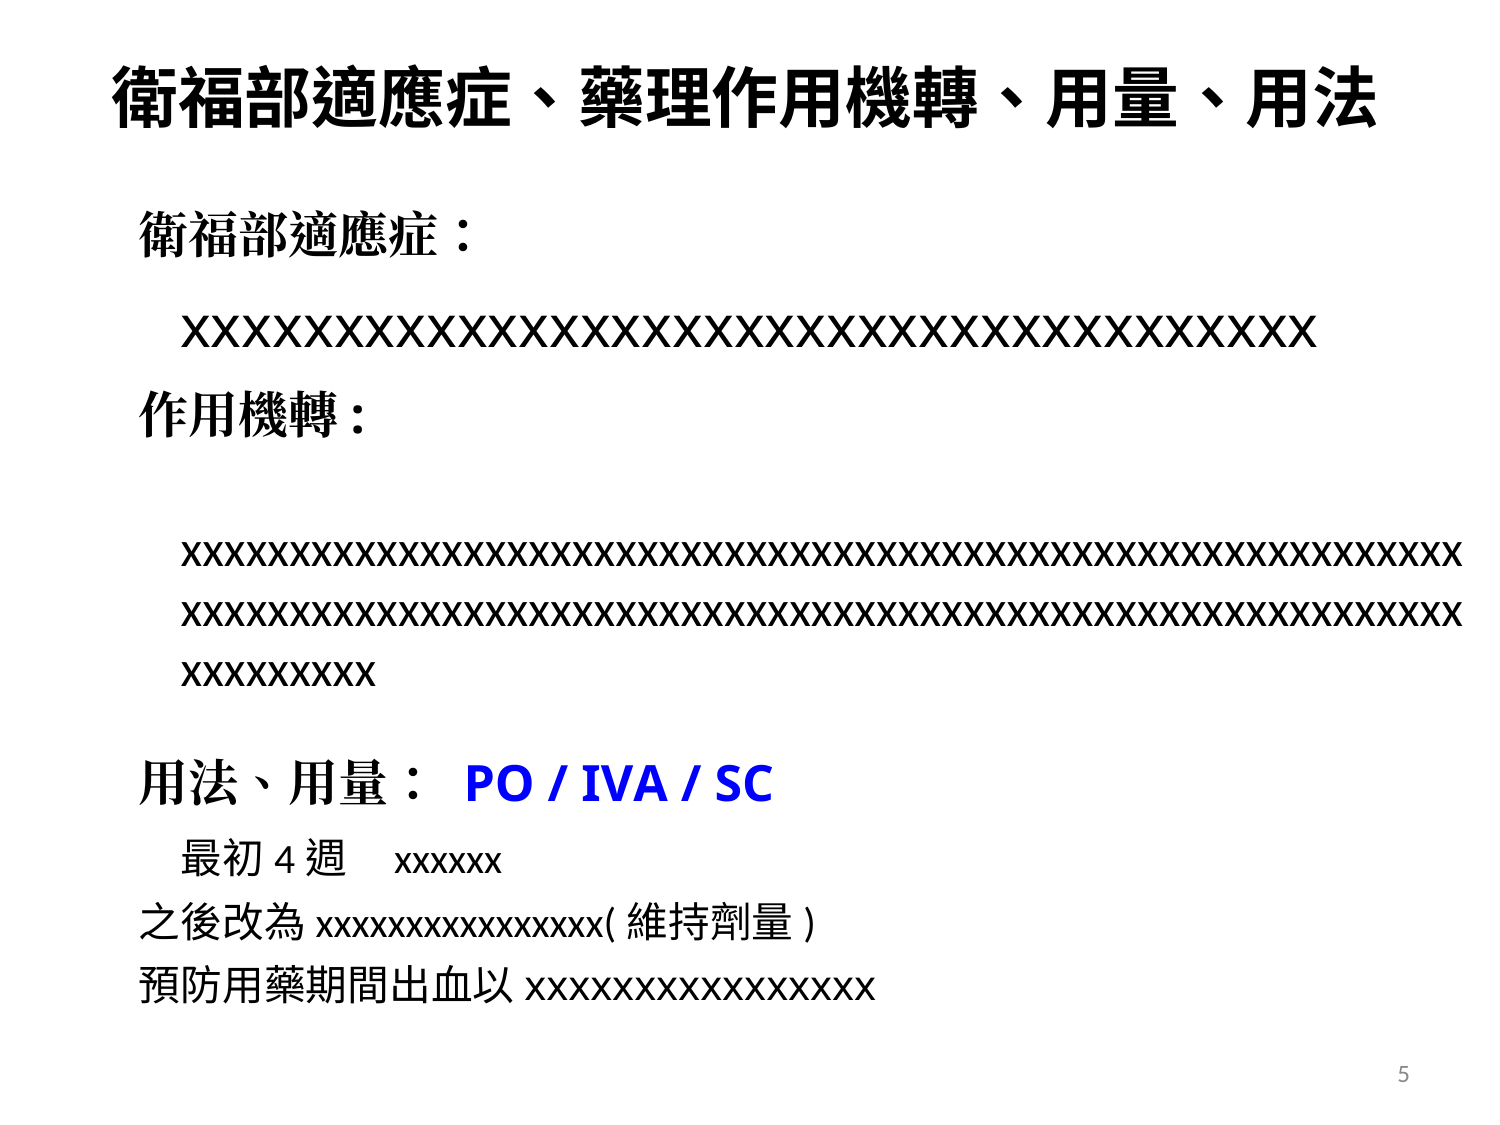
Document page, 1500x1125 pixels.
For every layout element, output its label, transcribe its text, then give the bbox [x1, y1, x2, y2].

title 衛福部適應症、藥理作用機轉、用量、用法 [70, 31, 1421, 161]
text_box <編號> [1074, 1042, 1426, 1103]
list 衛福部適應症： xxxxxxxxxxxxxxxxxxxxxxxxxxxxxxxxxxxxx 作用機轉: xxxxxxxxxxxxxxxxxxxxxxxxxxxxxxxxxxxxxxxxxxxxxxxxxxxxxxxxxxxxxxxxxxxxxxxxxxxxxxxxxxxxxxxxxxxxxxxxxxxxxxxxxxxxxxxxxxxxxxxxxxxxxxx 用法、用量： PO / IVA / SC 最初4週 xxxxxx 之後改為xxxxxxxxxxxxxxxx(維持劑量) 預防用藥期間出血以xxxxxxxxxxxxxxxx [105, 196, 1500, 1094]
